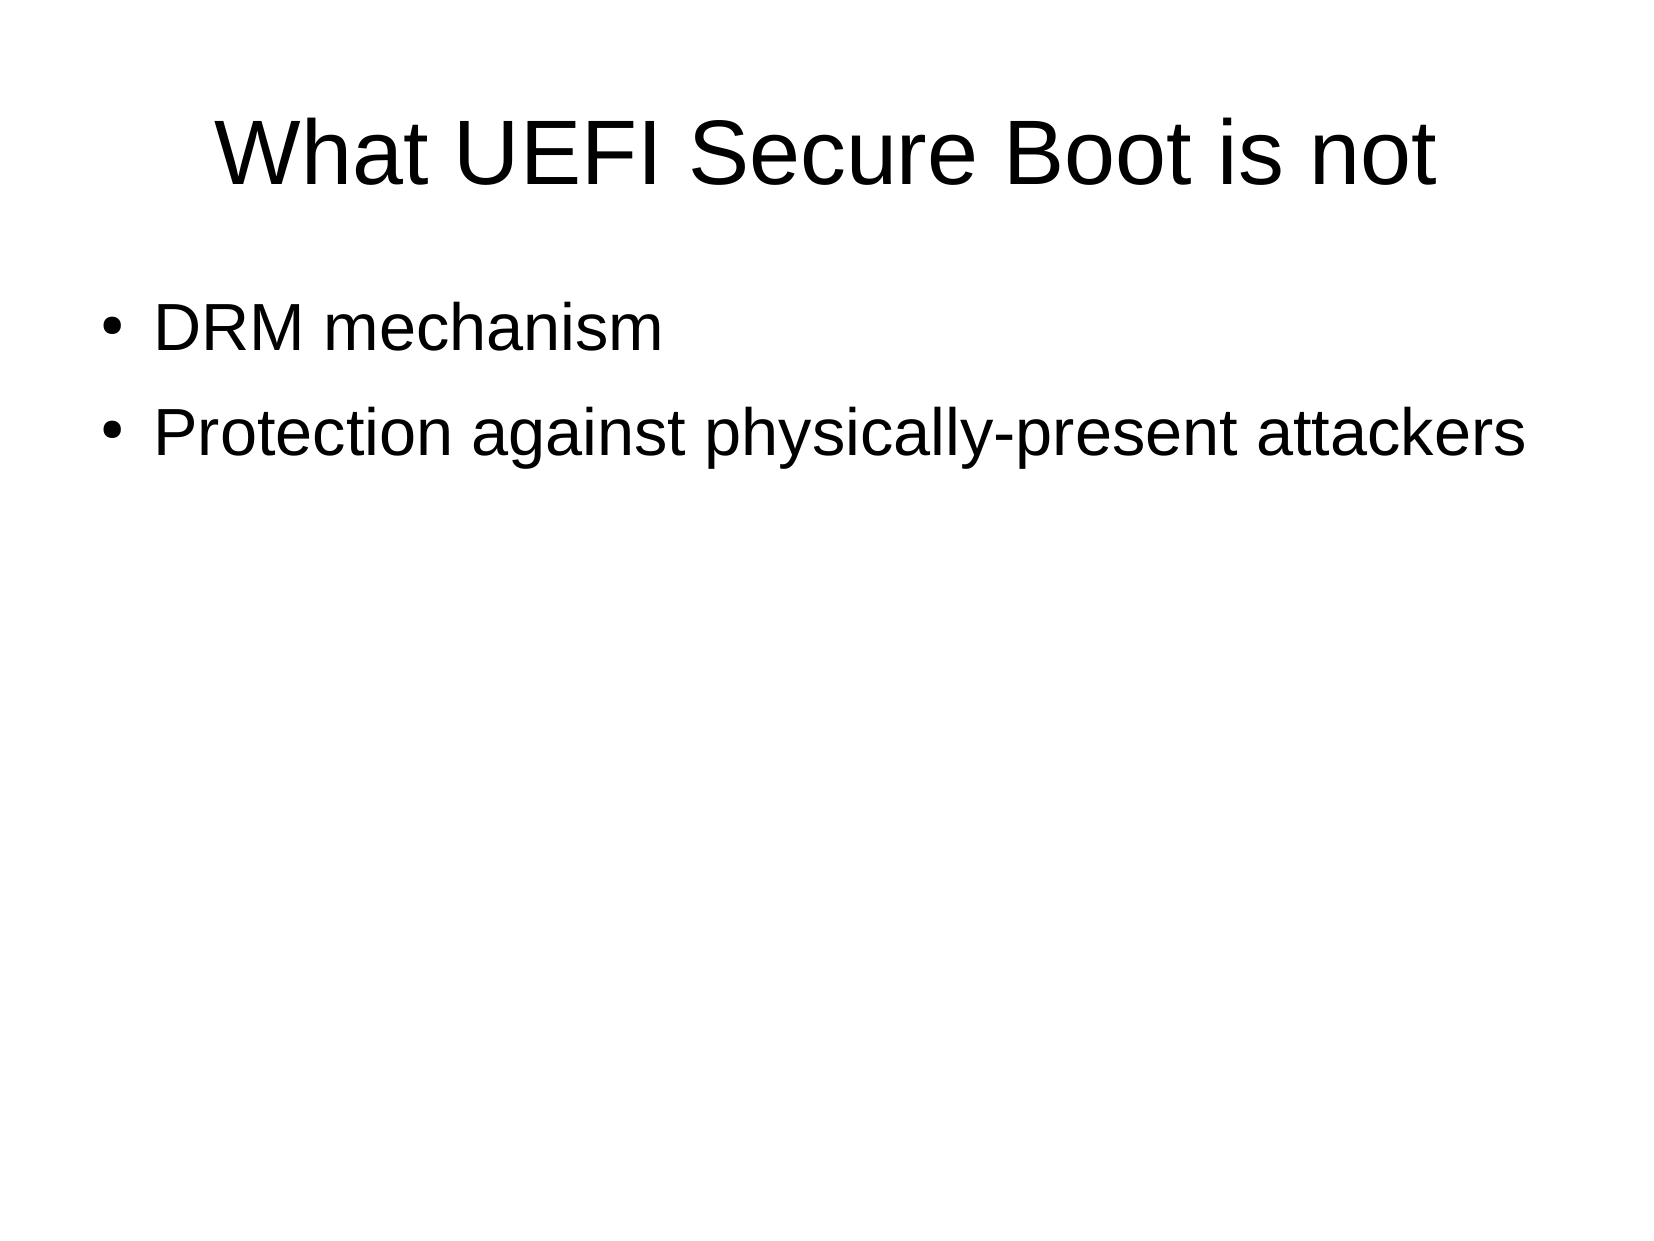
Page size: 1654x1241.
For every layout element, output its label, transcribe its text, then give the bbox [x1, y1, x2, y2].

list DRM mechanism Protection against physically-present attackers [82, 290, 1571, 1010]
title What UEFI Secure Boot is not [82, 49, 1571, 257]
